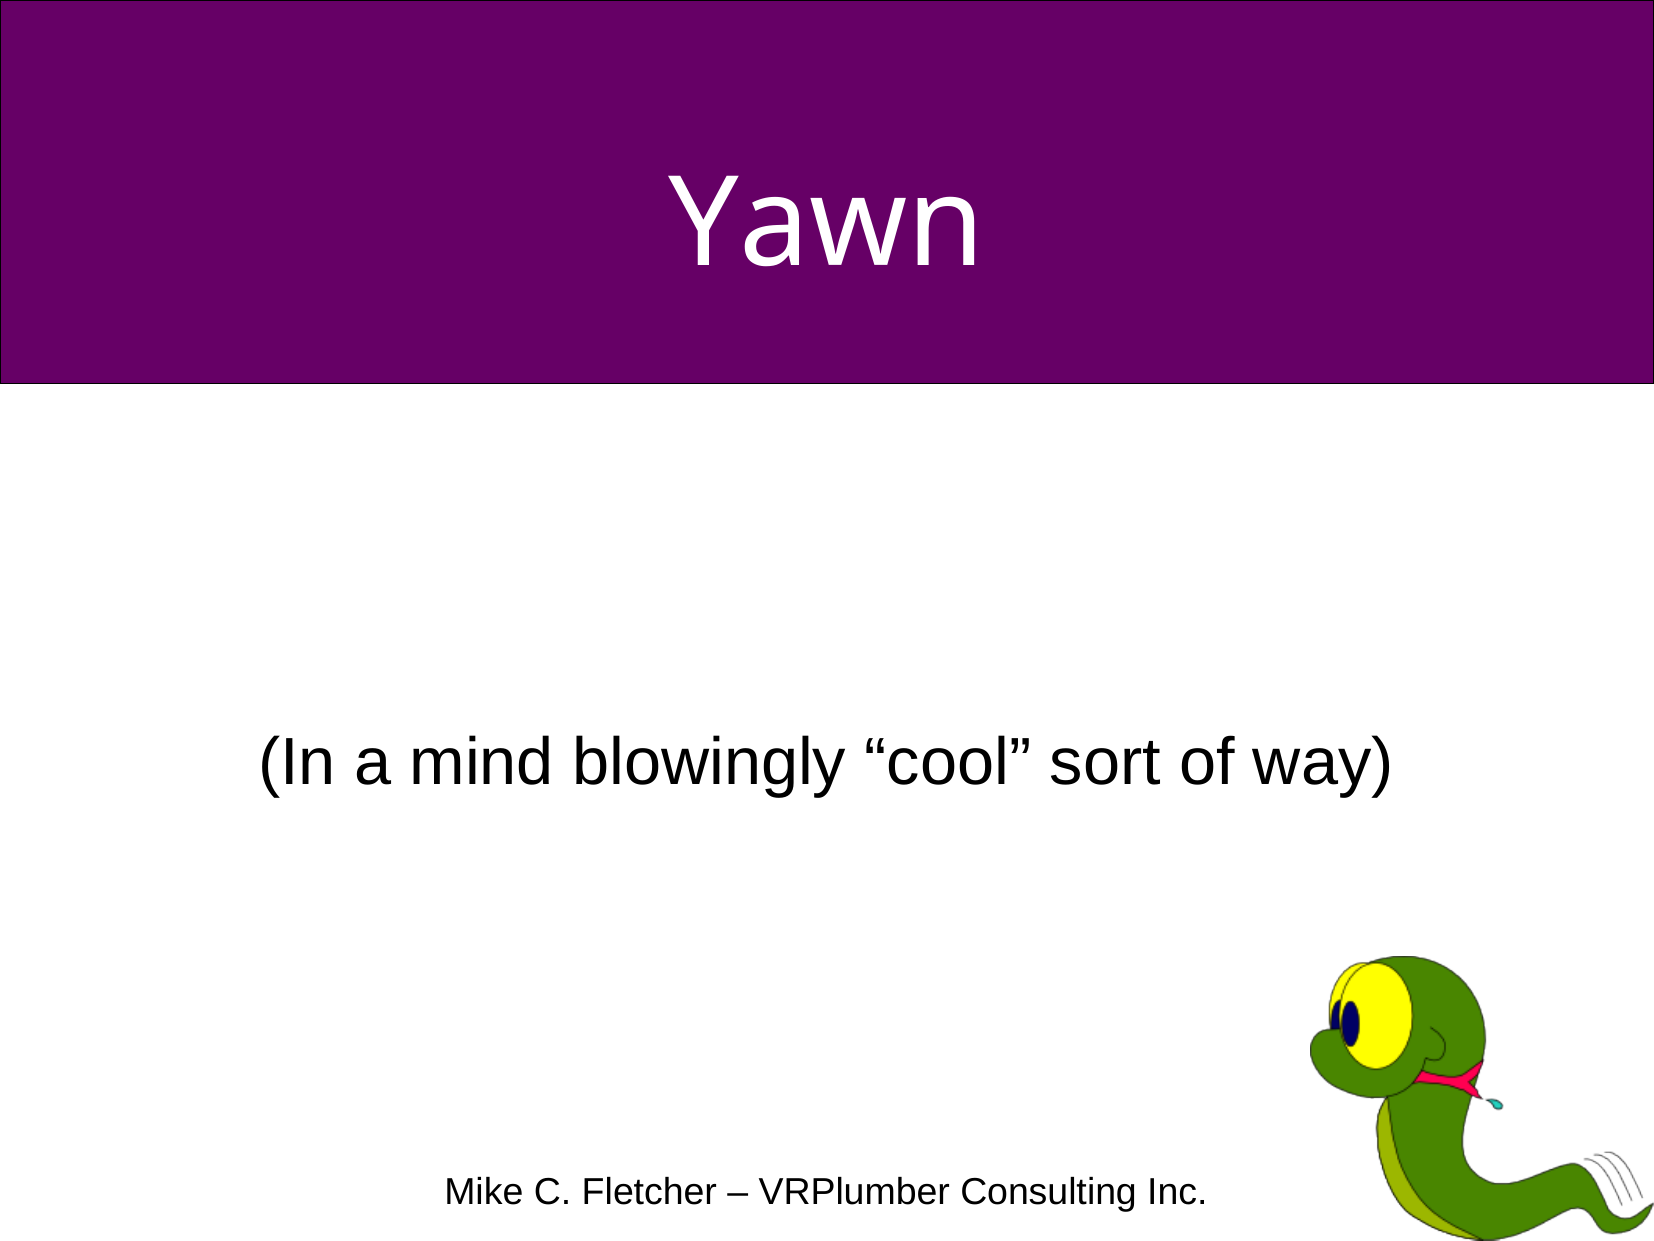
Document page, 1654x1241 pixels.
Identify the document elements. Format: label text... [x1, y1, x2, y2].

title Yawn [82, 56, 1571, 377]
subtitle (In a mind blowingly “cool” sort of way) [82, 420, 1571, 1102]
picture [1310, 956, 1654, 1241]
